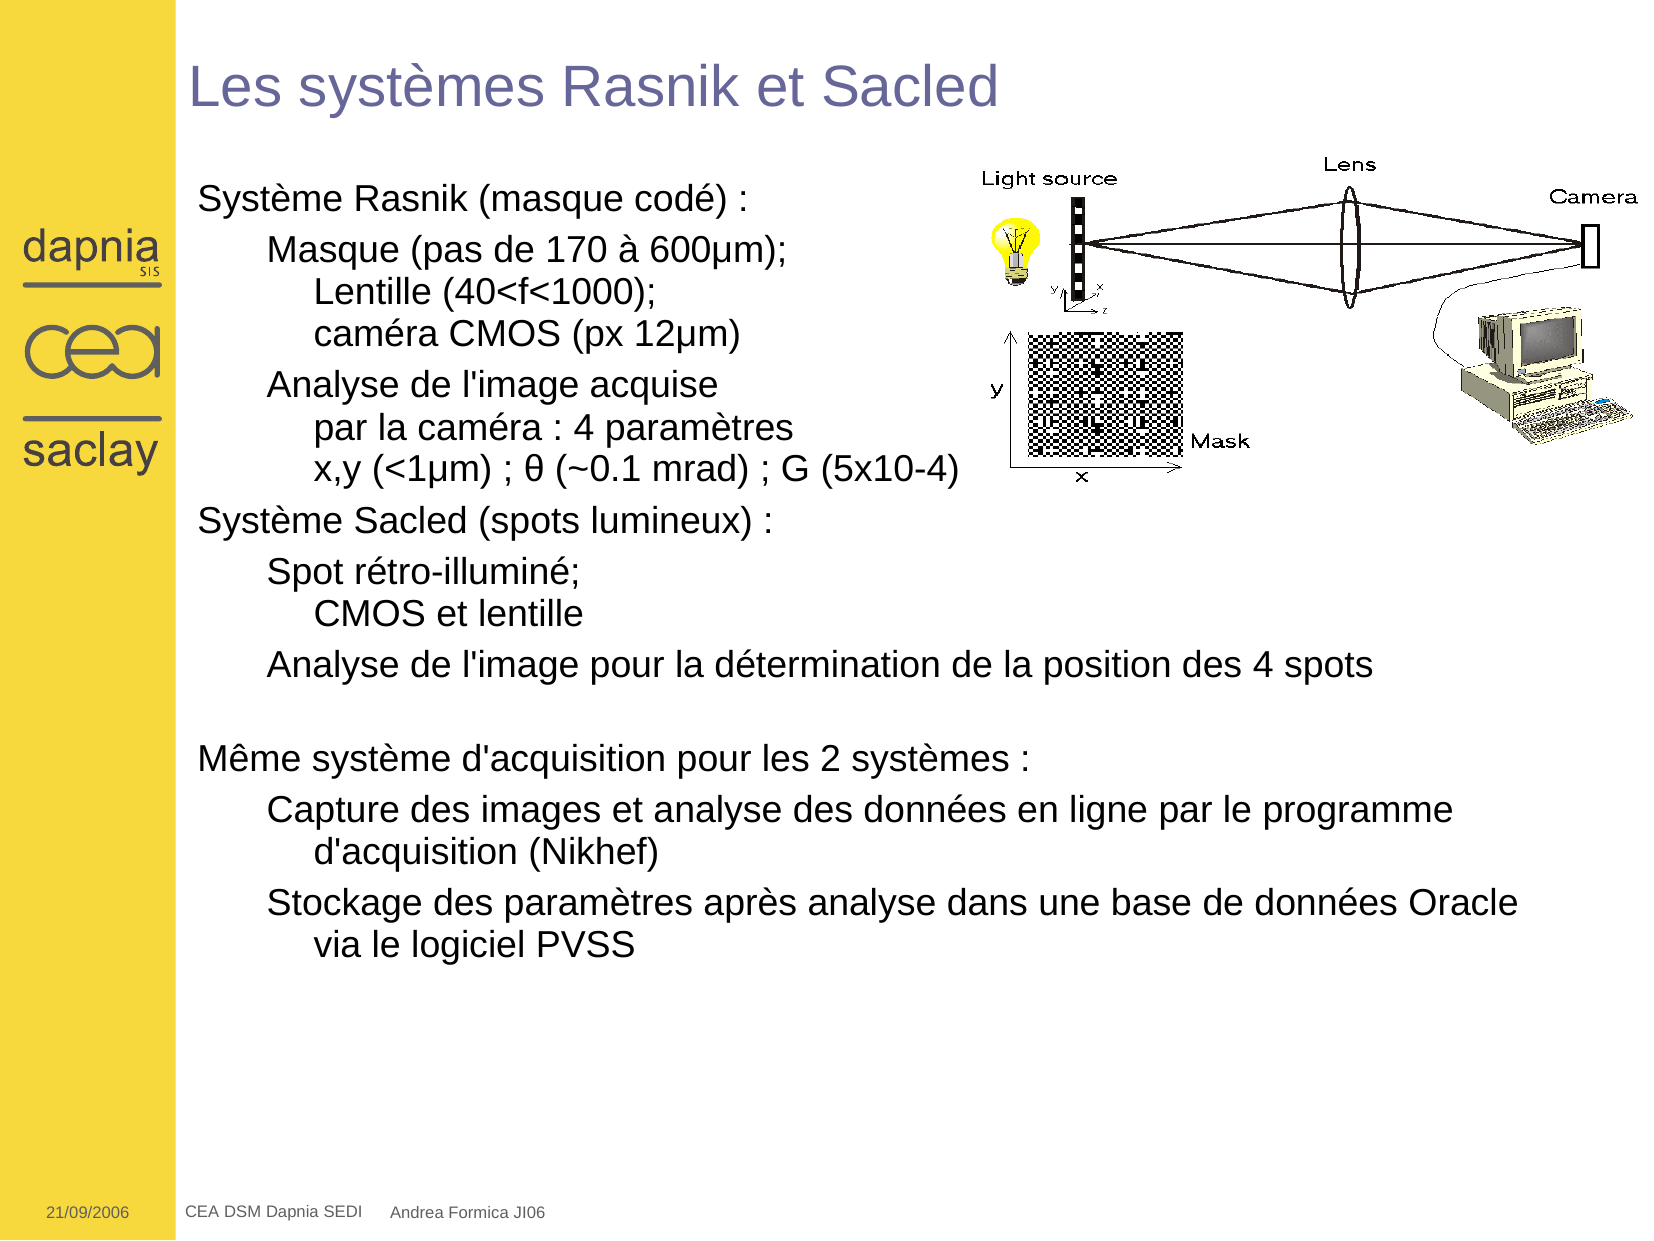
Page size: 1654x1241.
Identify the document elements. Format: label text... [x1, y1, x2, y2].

list Système Rasnik (masque codé) : Masque (pas de 170 à 600μm); Lentille (40<f<1000); caméra CMOS (px 12μm) Analyse de l'image acquise par la caméra : 4 paramètres x,y (<1μm) ; θ (~0.1 mrad) ; G (5x10-4) Système Sacled (spots lumineux) : Spot rétro-illuminé; CMOS et lentille Analyse de l'image pour la détermination de la position des 4 spots Même système d'acquisition pour les 2 systèmes : Capture des images et analyse des données en ligne par le programme d'acquisition (Nikhef) Stockage des paramètres après analyse dans une base de données Oracle via le logiciel PVSS [188, 177, 1571, 1158]
picture [975, 149, 1651, 488]
title Les systèmes Rasnik et Sacled [188, 10, 1654, 162]
